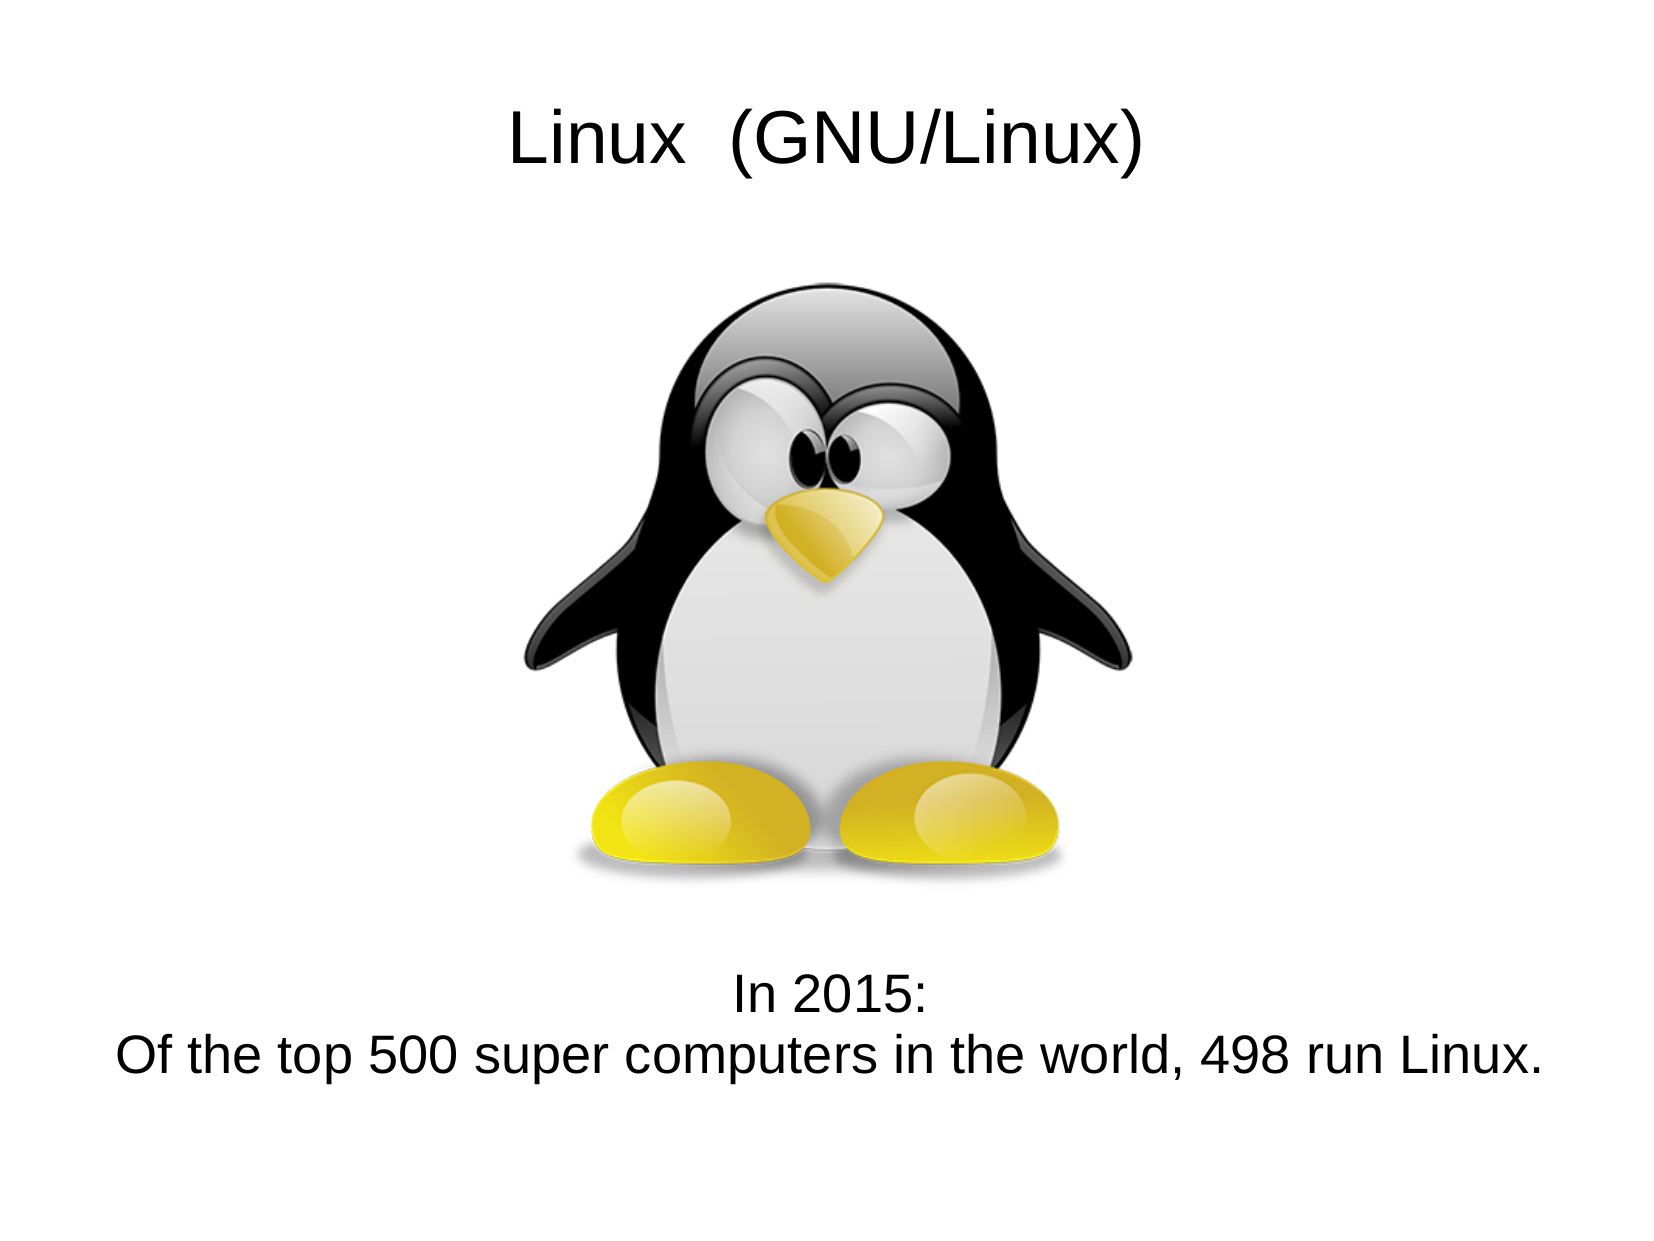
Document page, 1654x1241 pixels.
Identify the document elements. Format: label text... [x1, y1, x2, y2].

title Linux (GNU/Linux) [82, 49, 1571, 226]
picture [493, 244, 1164, 915]
text_box In 2015: Of the top 500 super computers in the world, 498 run Linux. [107, 915, 1569, 1134]
